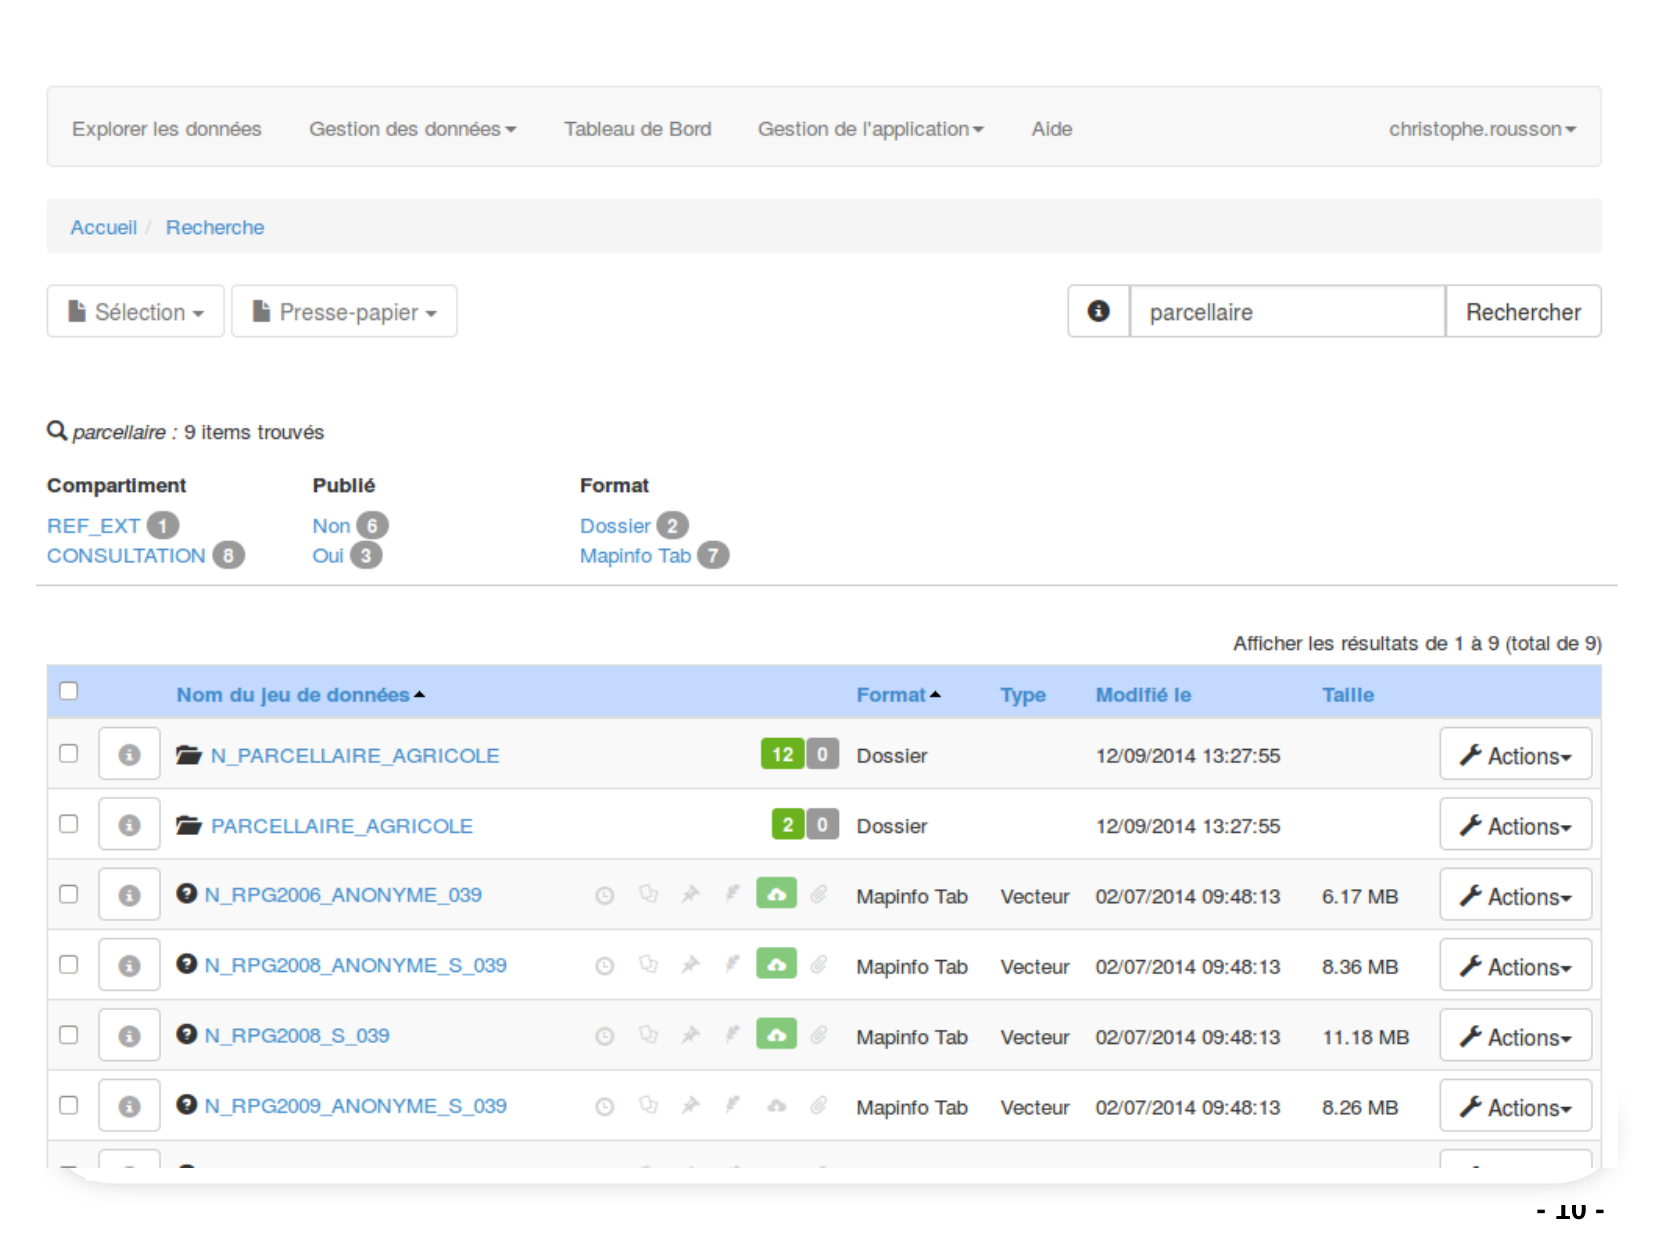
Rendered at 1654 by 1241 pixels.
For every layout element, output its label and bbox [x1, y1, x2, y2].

picture [36, 72, 1634, 1205]
